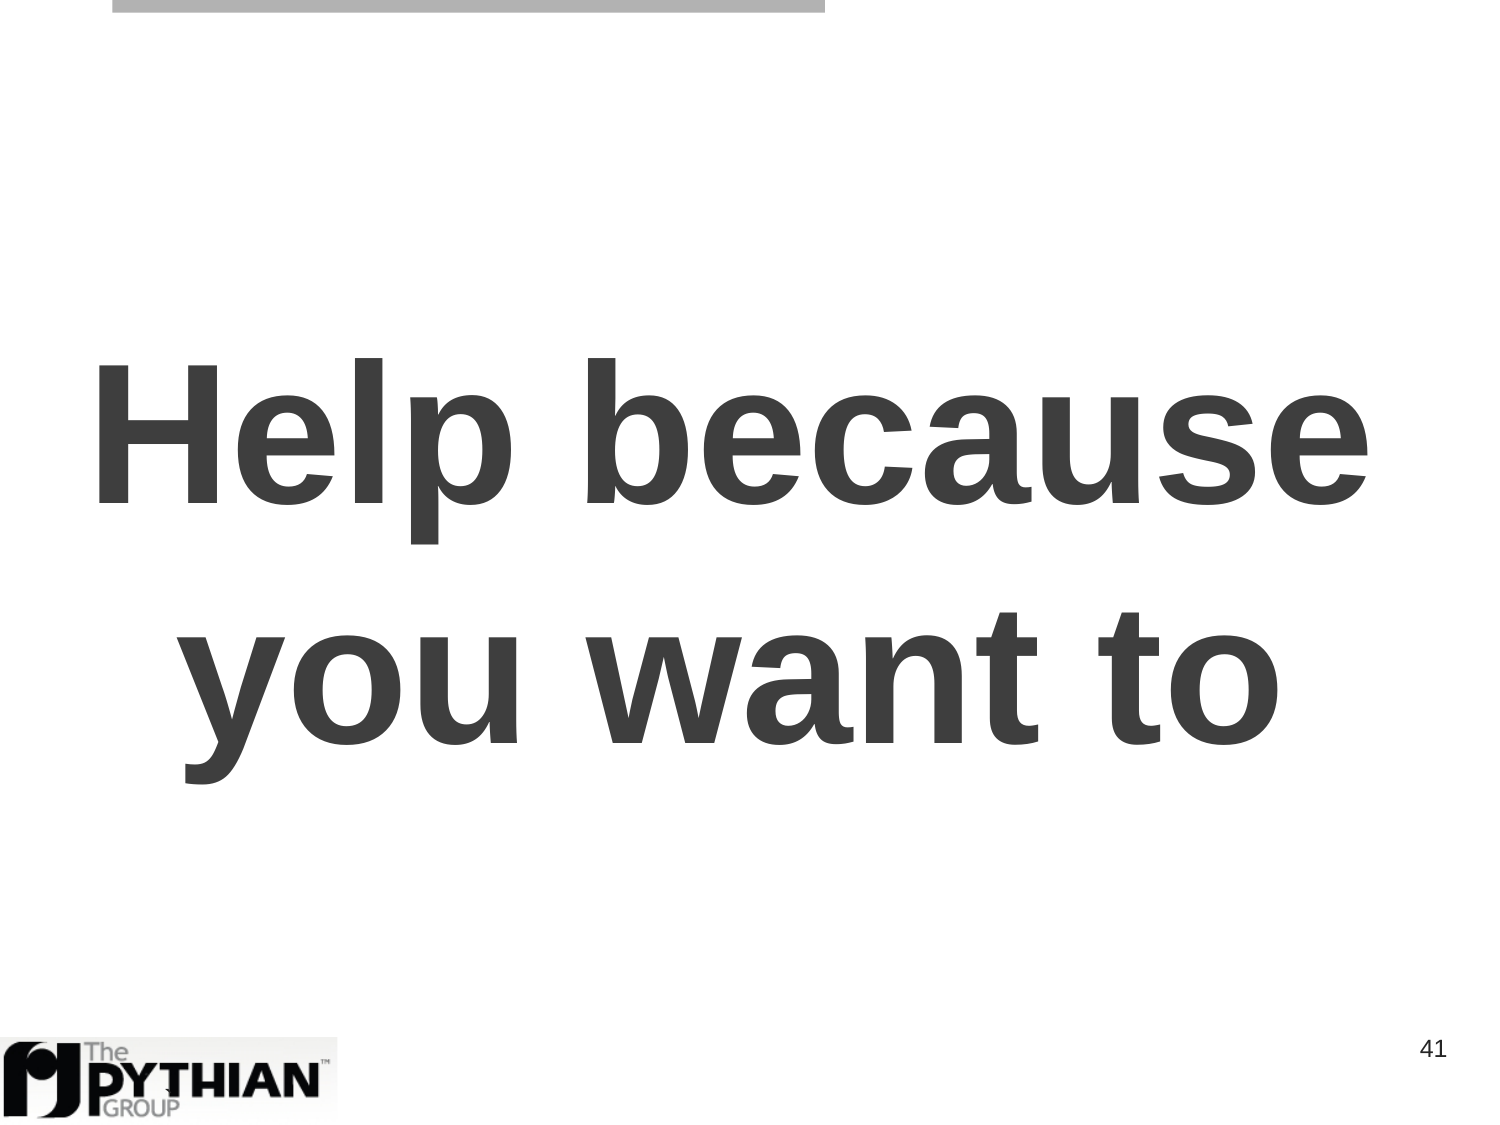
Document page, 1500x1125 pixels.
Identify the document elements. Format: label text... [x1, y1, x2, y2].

picture [0, 1037, 338, 1125]
text_box <number> [1112, 1024, 1463, 1103]
text_box Help because you want to [37, 74, 1426, 1013]
